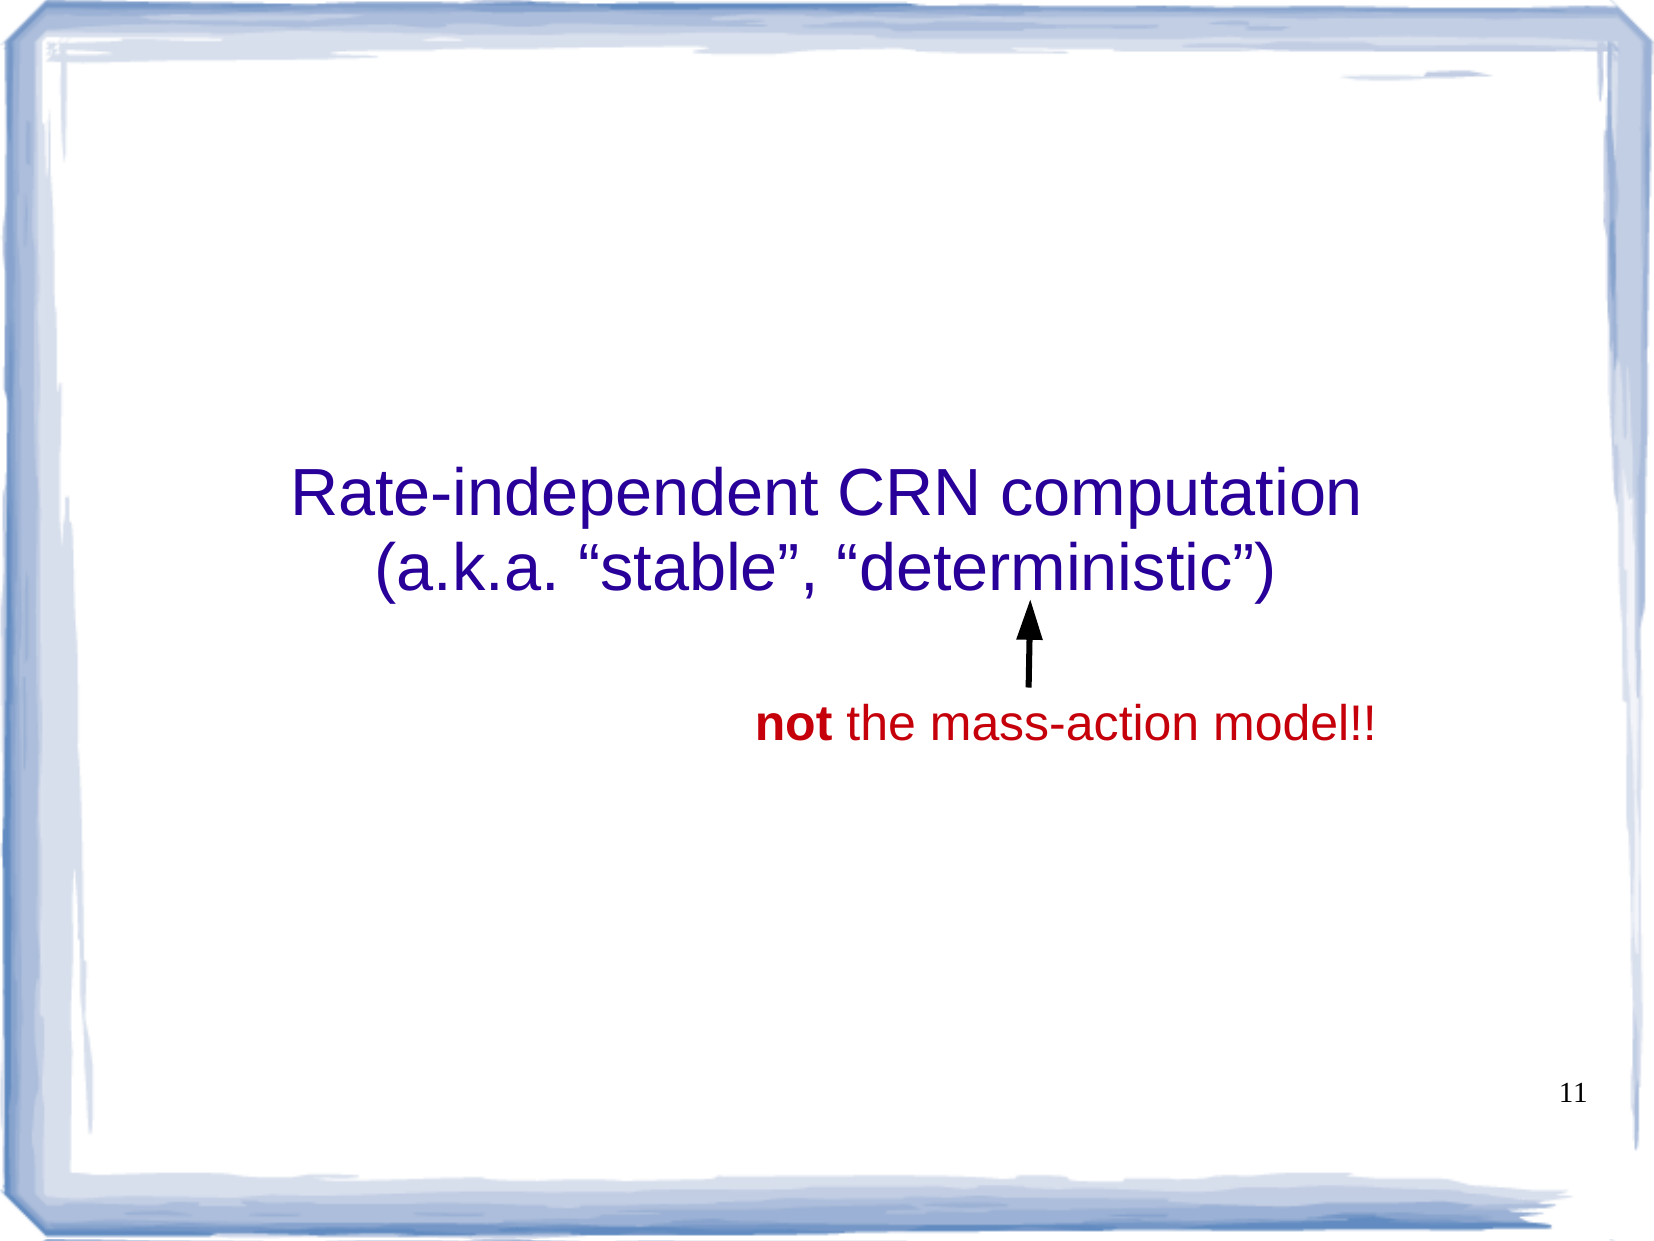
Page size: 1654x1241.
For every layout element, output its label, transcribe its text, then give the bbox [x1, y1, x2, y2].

text_box not the mass-action model!! [740, 687, 1441, 760]
subtitle Rate-independent CRN computation (a.k.a. “stable”, “deterministic”) [82, 49, 1571, 1010]
picture [0, 0, 1654, 1241]
